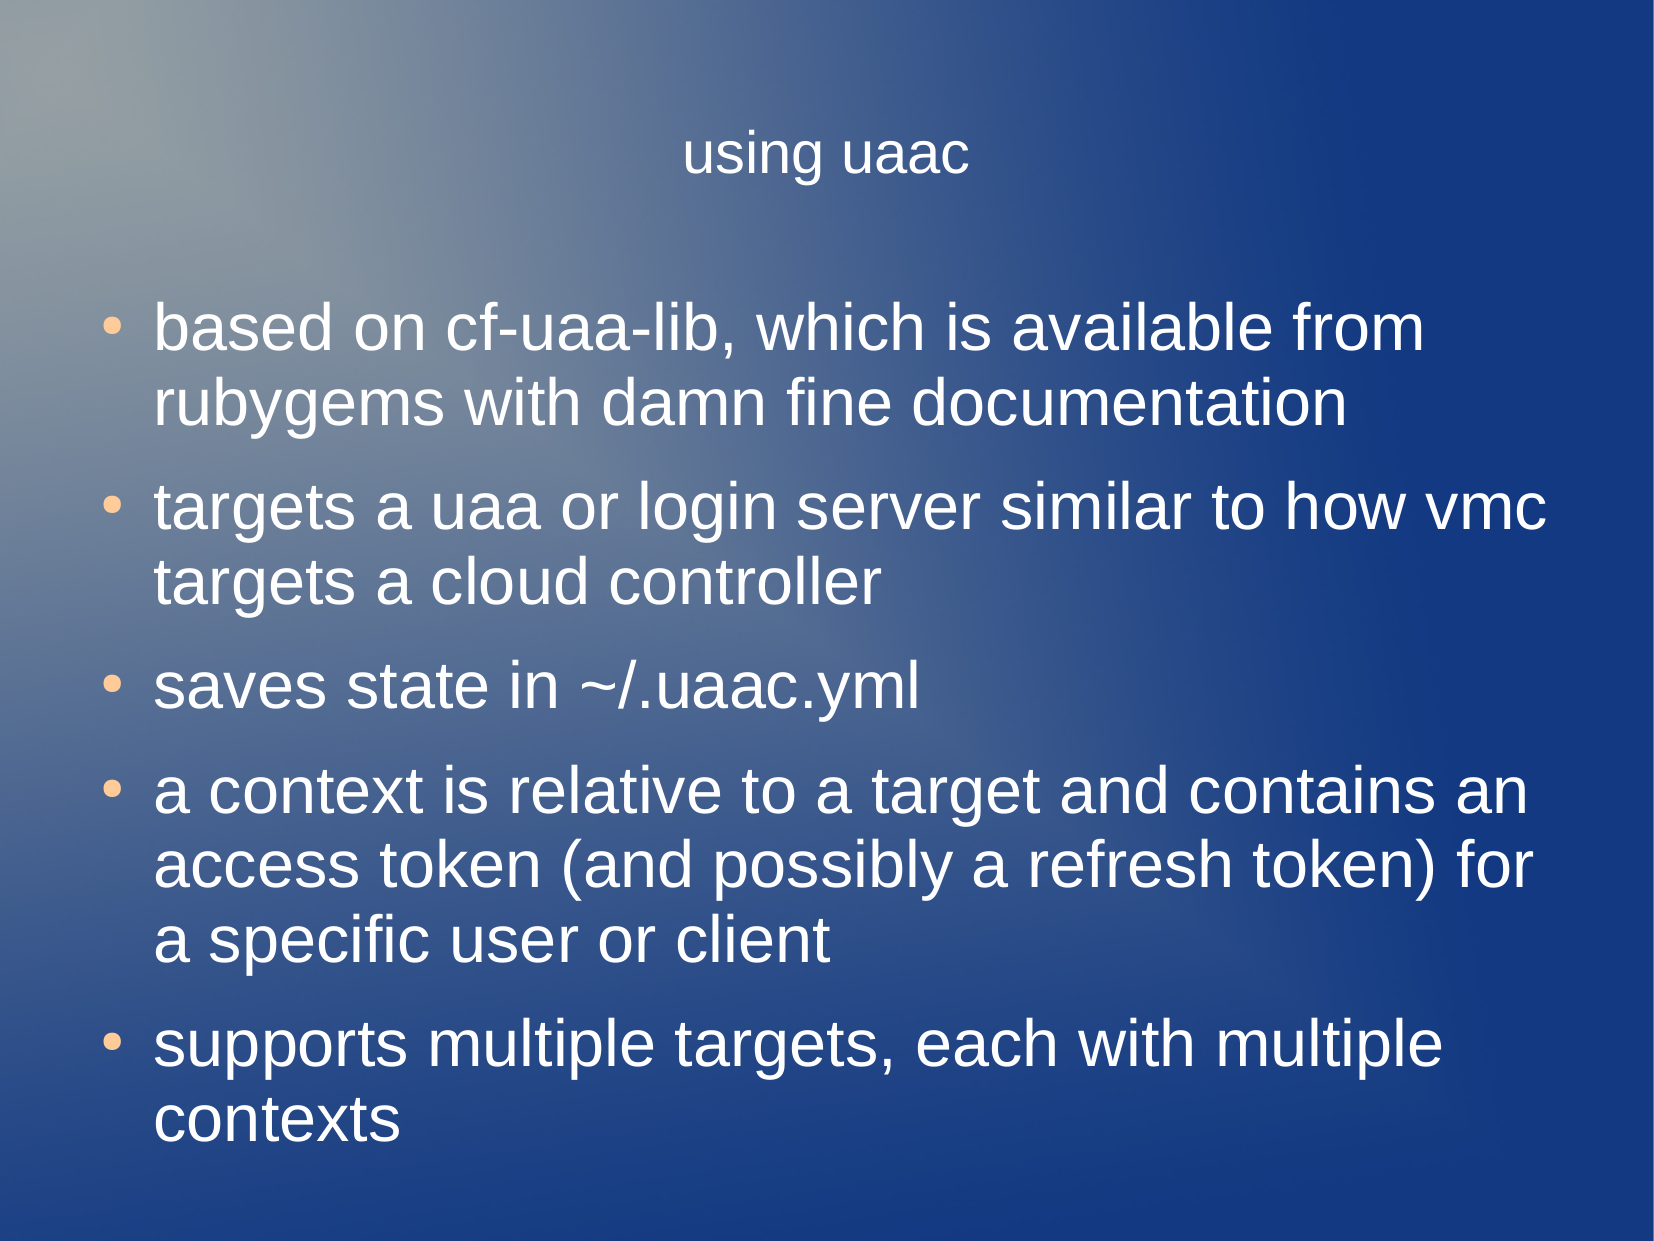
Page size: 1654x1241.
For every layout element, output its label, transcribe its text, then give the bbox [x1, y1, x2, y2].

list based on cf-uaa-lib, which is available from rubygems with damn fine documentation targets a uaa or login server similar to how vmc targets a cloud controller saves state in ~/.uaac.yml a context is relative to a target and contains an access token (and possibly a refresh token) for a specific user or client supports multiple targets, each with multiple contexts [82, 290, 1571, 1157]
title using uaac [82, 49, 1571, 257]
picture [0, 0, 1654, 1241]
